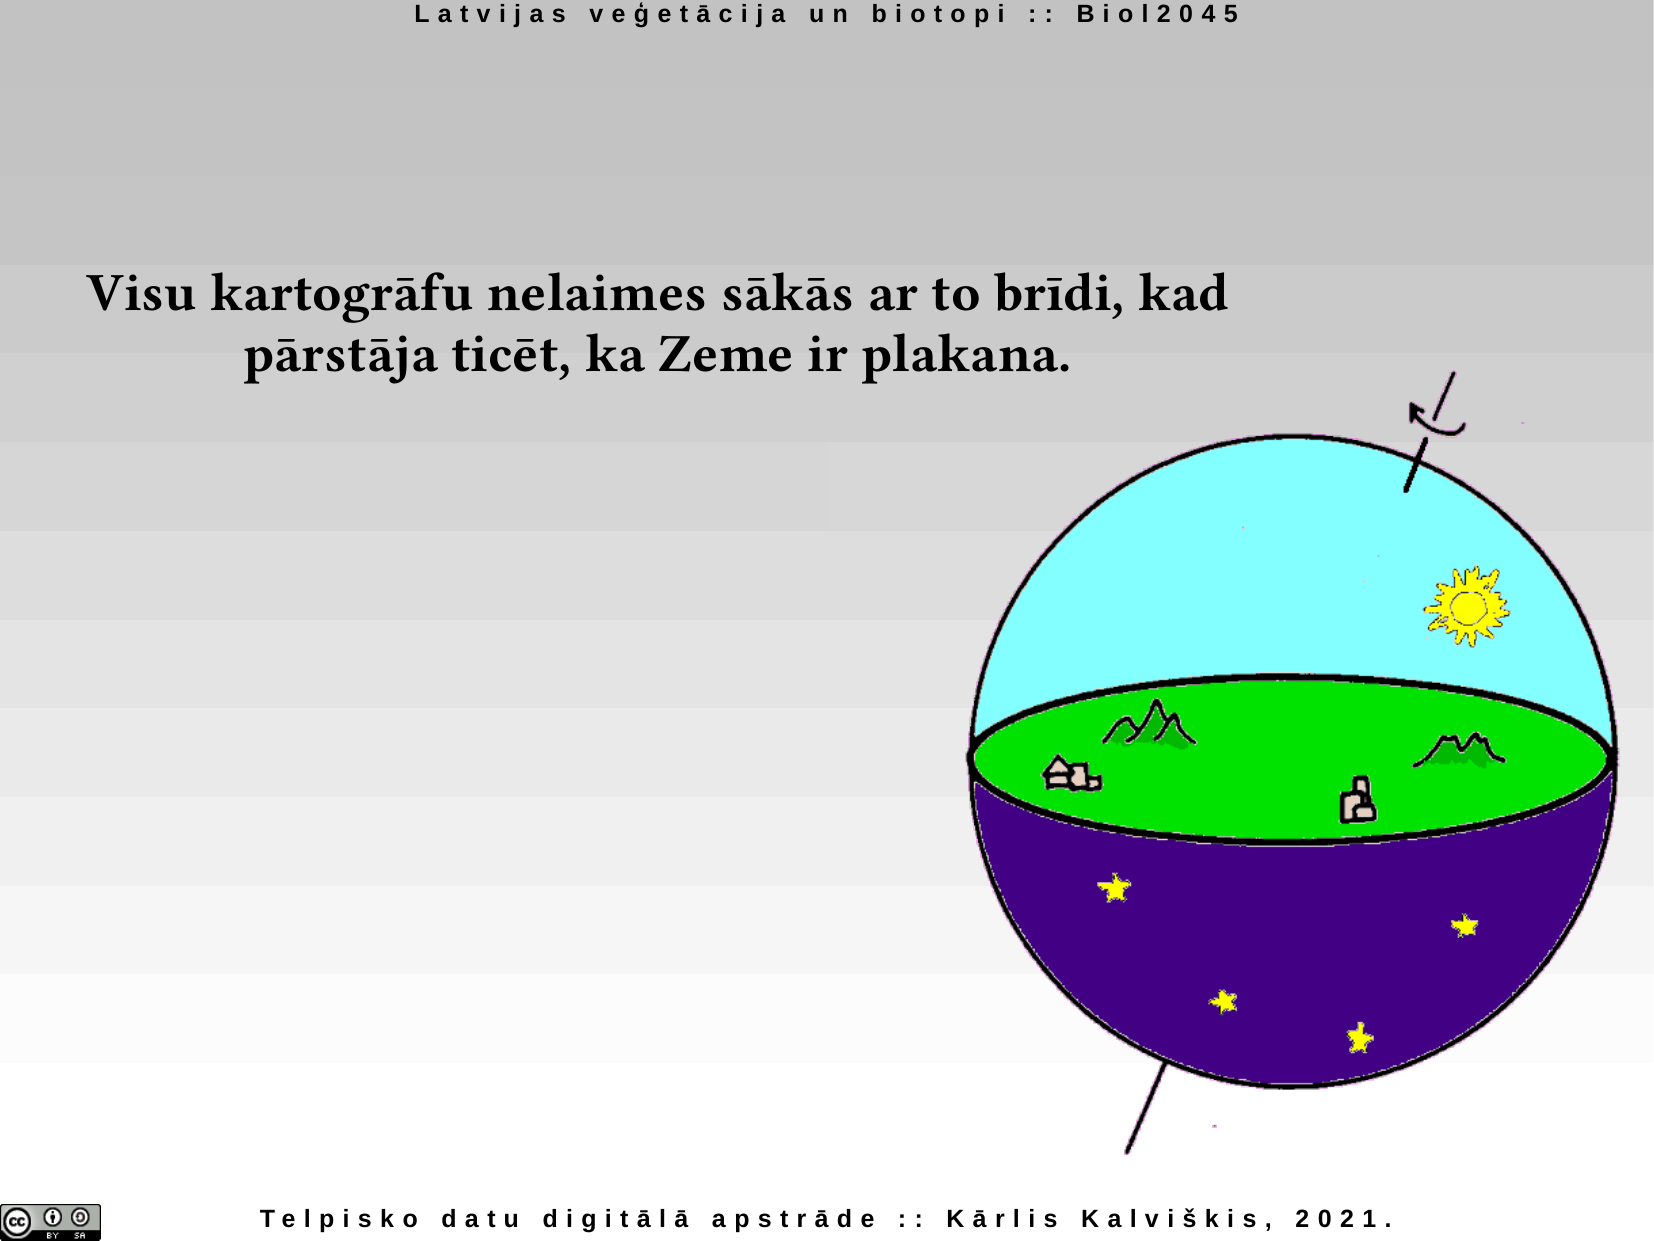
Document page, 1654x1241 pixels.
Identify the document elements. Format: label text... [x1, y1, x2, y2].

title Visu kartogrāfu nelaimes sākās ar to brīdi, kad pārstāja ticēt, ka Zeme ir plakana. [39, 166, 1277, 481]
picture [0, 0, 1654, 1241]
